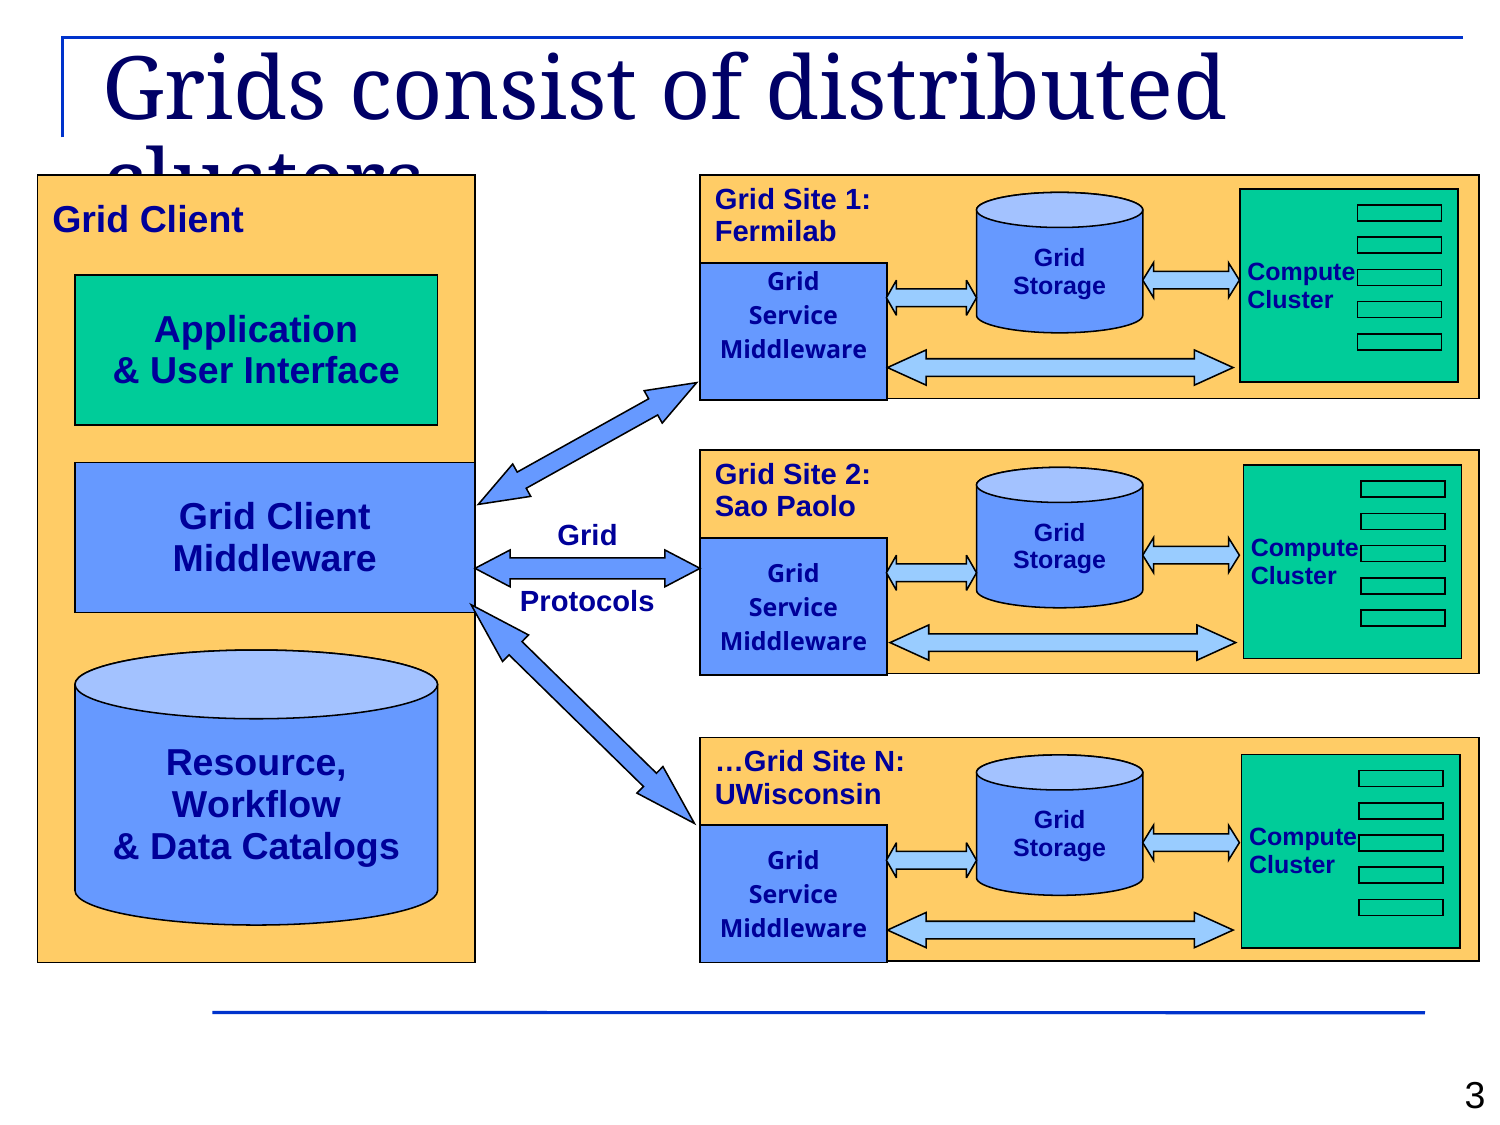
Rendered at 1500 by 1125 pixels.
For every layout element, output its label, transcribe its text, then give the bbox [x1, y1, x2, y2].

text_box [1142, 537, 1240, 573]
text_box [471, 604, 695, 824]
title Grids consist of distributed clusters [87, 37, 1363, 163]
text_box …Grid Site N: UWisconsin [699, 737, 1479, 961]
text_box [478, 382, 697, 505]
text_box Grid Client [37, 174, 475, 963]
text_box Application & User Interface [75, 275, 438, 426]
text_box [1142, 825, 1240, 861]
text_box <number> [1425, 1075, 1500, 1123]
text_box [887, 912, 1234, 948]
text_box Grid Site 2: Sao Paolo [699, 450, 1479, 674]
text_box Grid Site 1: Fermilab [699, 174, 1479, 399]
text_box Compute Cluster [1240, 188, 1459, 383]
text_box Grid Service Middleware [699, 825, 888, 963]
text_box Compute Cluster [1243, 465, 1462, 659]
text_box [886, 555, 977, 591]
text_box Resource, Workflow & Data Catalogs [75, 687, 438, 926]
text_box Grid Storage [976, 212, 1143, 333]
text_box Compute Cluster [1241, 754, 1460, 948]
text_box Grid Protocols [474, 549, 701, 587]
text_box [887, 349, 1234, 386]
text_box [1142, 262, 1240, 298]
text_box Grid Storage [976, 487, 1143, 608]
text_box [886, 842, 977, 878]
text_box Grid Service Middleware [699, 262, 888, 400]
text_box [886, 280, 977, 316]
text_box Grid Service Middleware [699, 537, 888, 676]
text_box Grid Client Middleware [74, 462, 475, 613]
text_box Grid Storage [976, 775, 1143, 896]
text_box [890, 624, 1236, 661]
